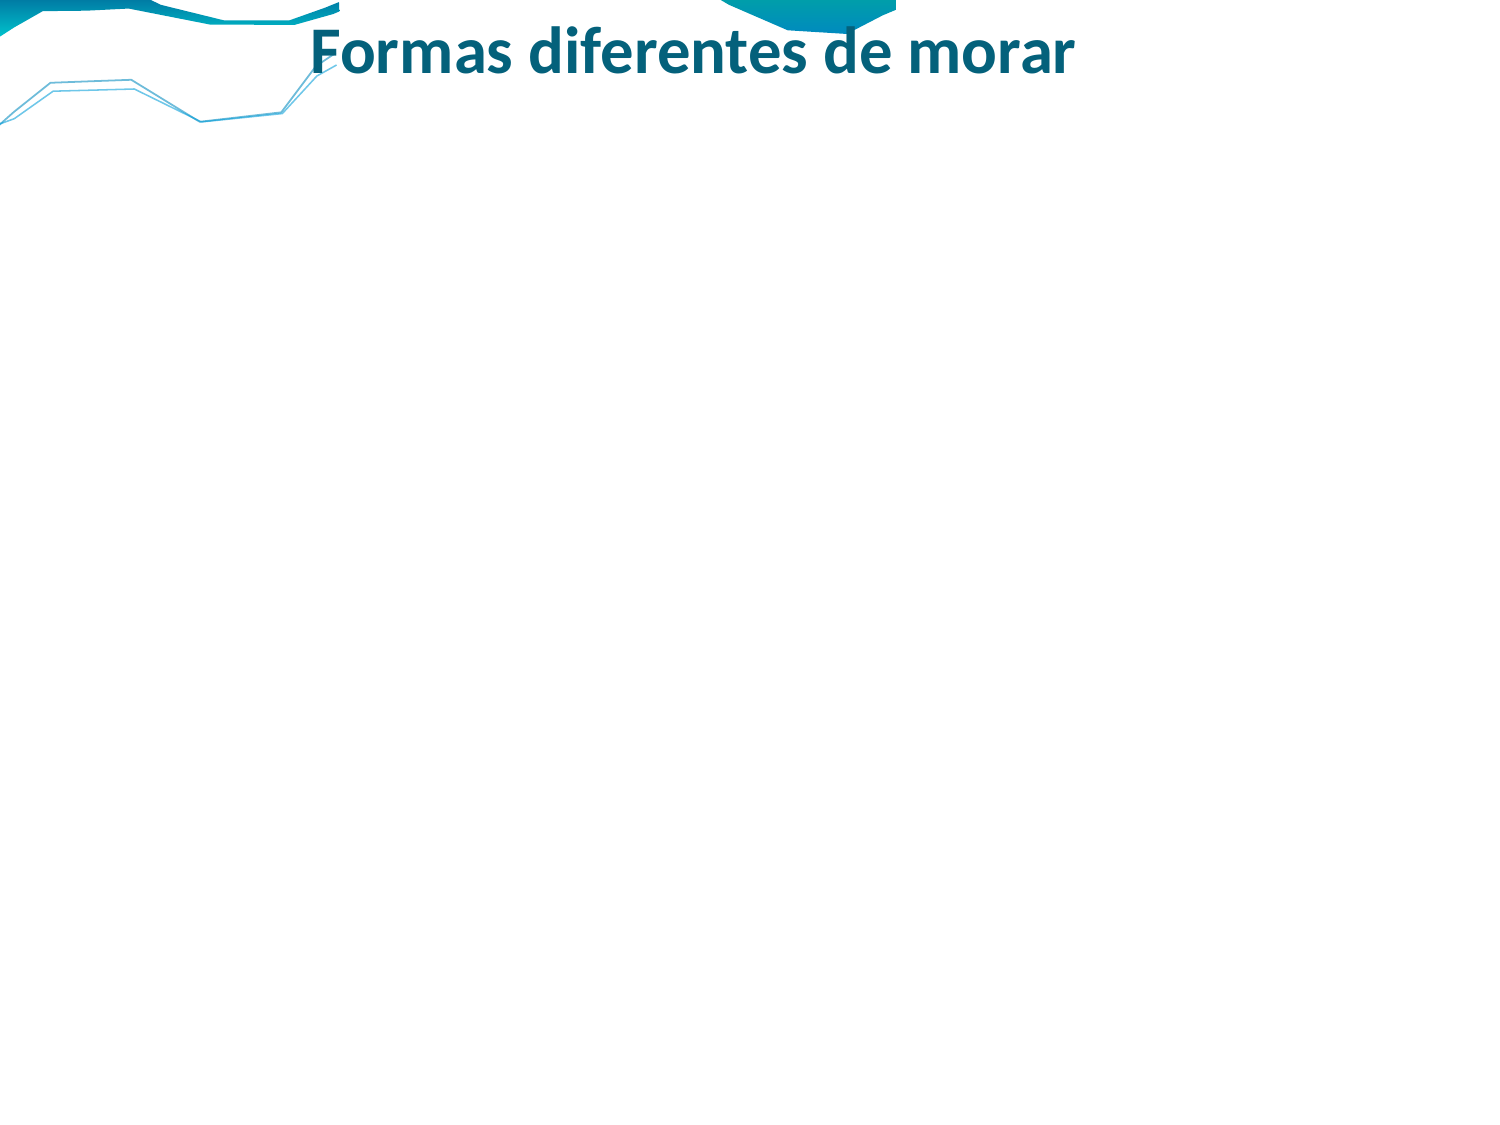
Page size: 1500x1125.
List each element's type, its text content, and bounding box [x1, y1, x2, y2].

title Formas diferentes de morar [295, 0, 1500, 188]
